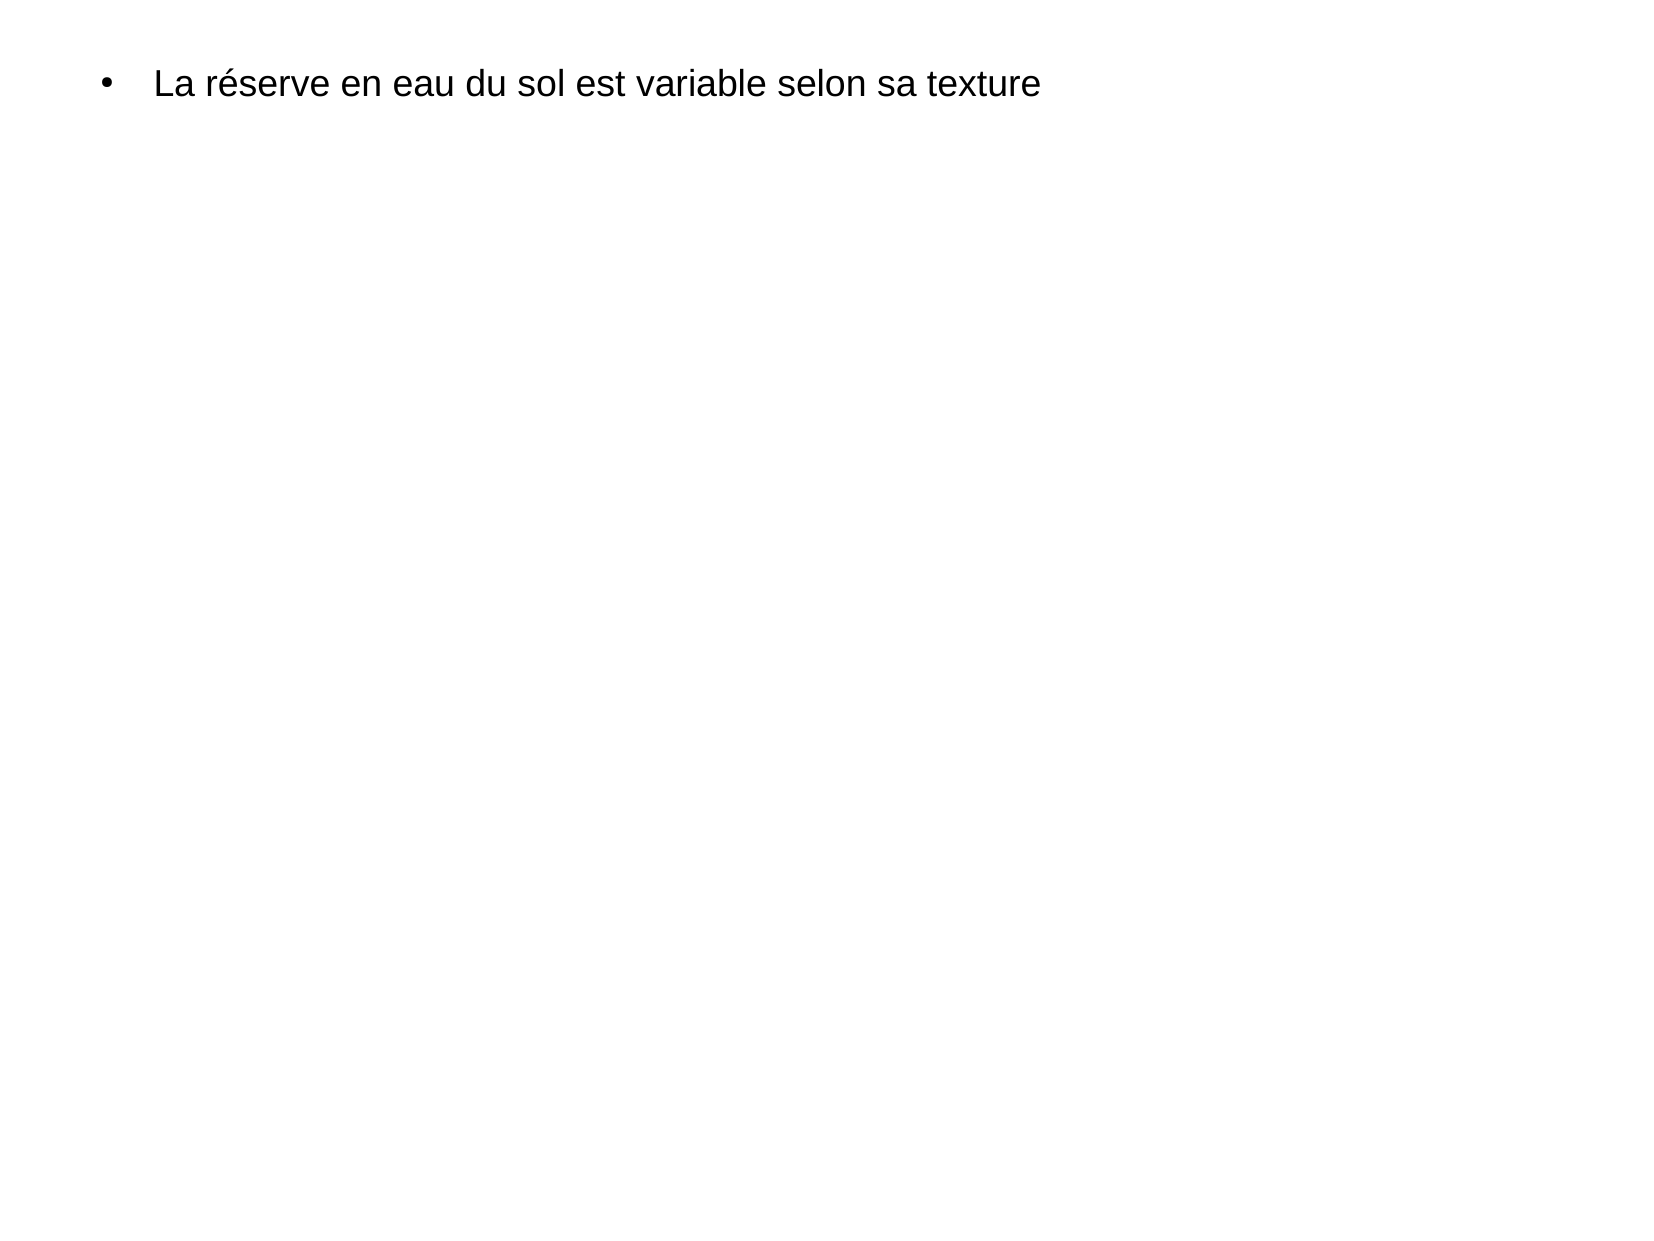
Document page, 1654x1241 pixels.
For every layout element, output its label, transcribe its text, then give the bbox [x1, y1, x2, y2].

list La réserve en eau du sol est variable selon sa texture [82, 62, 1615, 1010]
